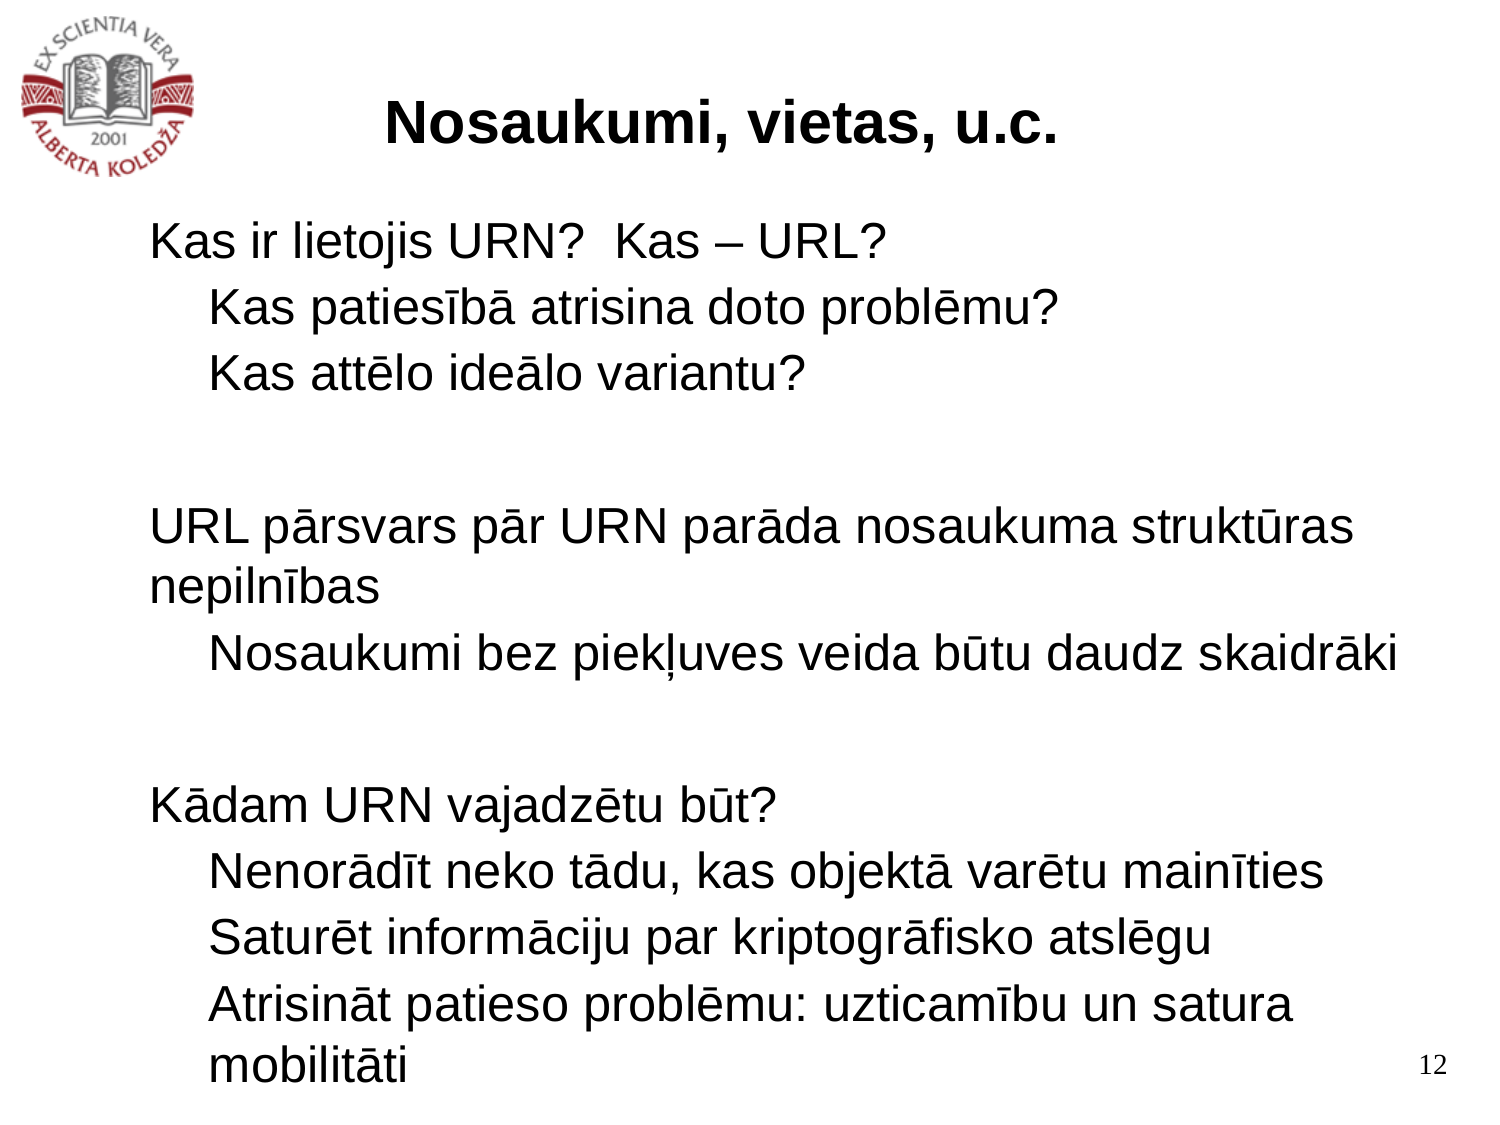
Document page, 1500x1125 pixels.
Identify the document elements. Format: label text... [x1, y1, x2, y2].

text_box <skaitlis> [1312, 1037, 1463, 1101]
picture [21, 16, 194, 177]
list Kas ir lietojis URN? Kas – URL? Kas patiesībā atrisina doto problēmu? Kas attēlo ideālo variantu? URL pārsvars pār URN parāda nosaukuma struktūras nepilnības Nosaukumi bez piekļuves veida būtu daudz skaidrāki Kādam URN vajadzētu būt? Nenorādīt neko tādu, kas objektā varētu mainīties Saturēt informāciju par kriptogrāfisko atslēgu Atrisināt patieso problēmu: uzticamību un satura mobilitāti [74, 200, 1463, 1101]
title Nosaukumi, vietas, u.c. [50, 62, 1374, 175]
